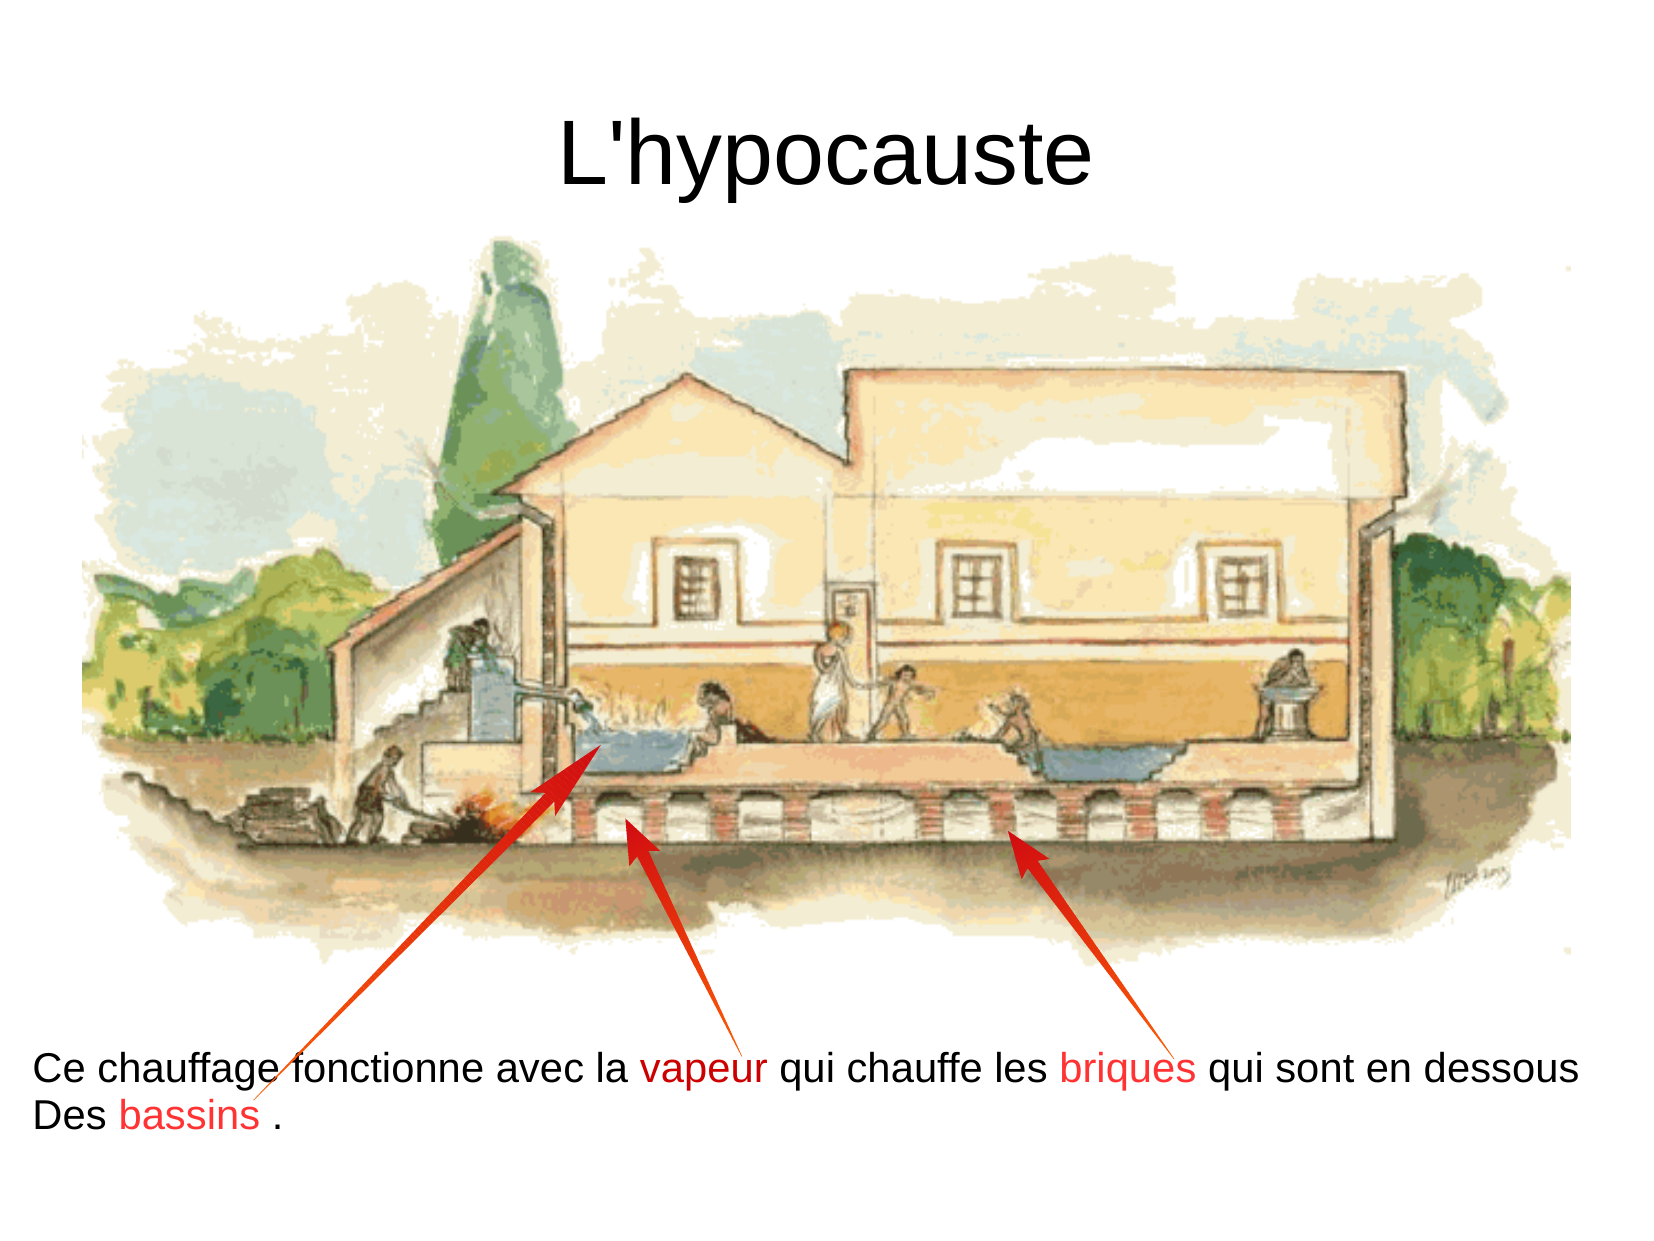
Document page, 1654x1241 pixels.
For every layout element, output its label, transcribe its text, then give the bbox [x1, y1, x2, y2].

text_box Ce chauffage fonctionne avec la vapeur qui chauffe les briques qui sont en dessous Des bassins . [17, 1037, 1595, 1146]
picture [82, 223, 1571, 1121]
title L'hypocauste [82, 49, 1571, 223]
